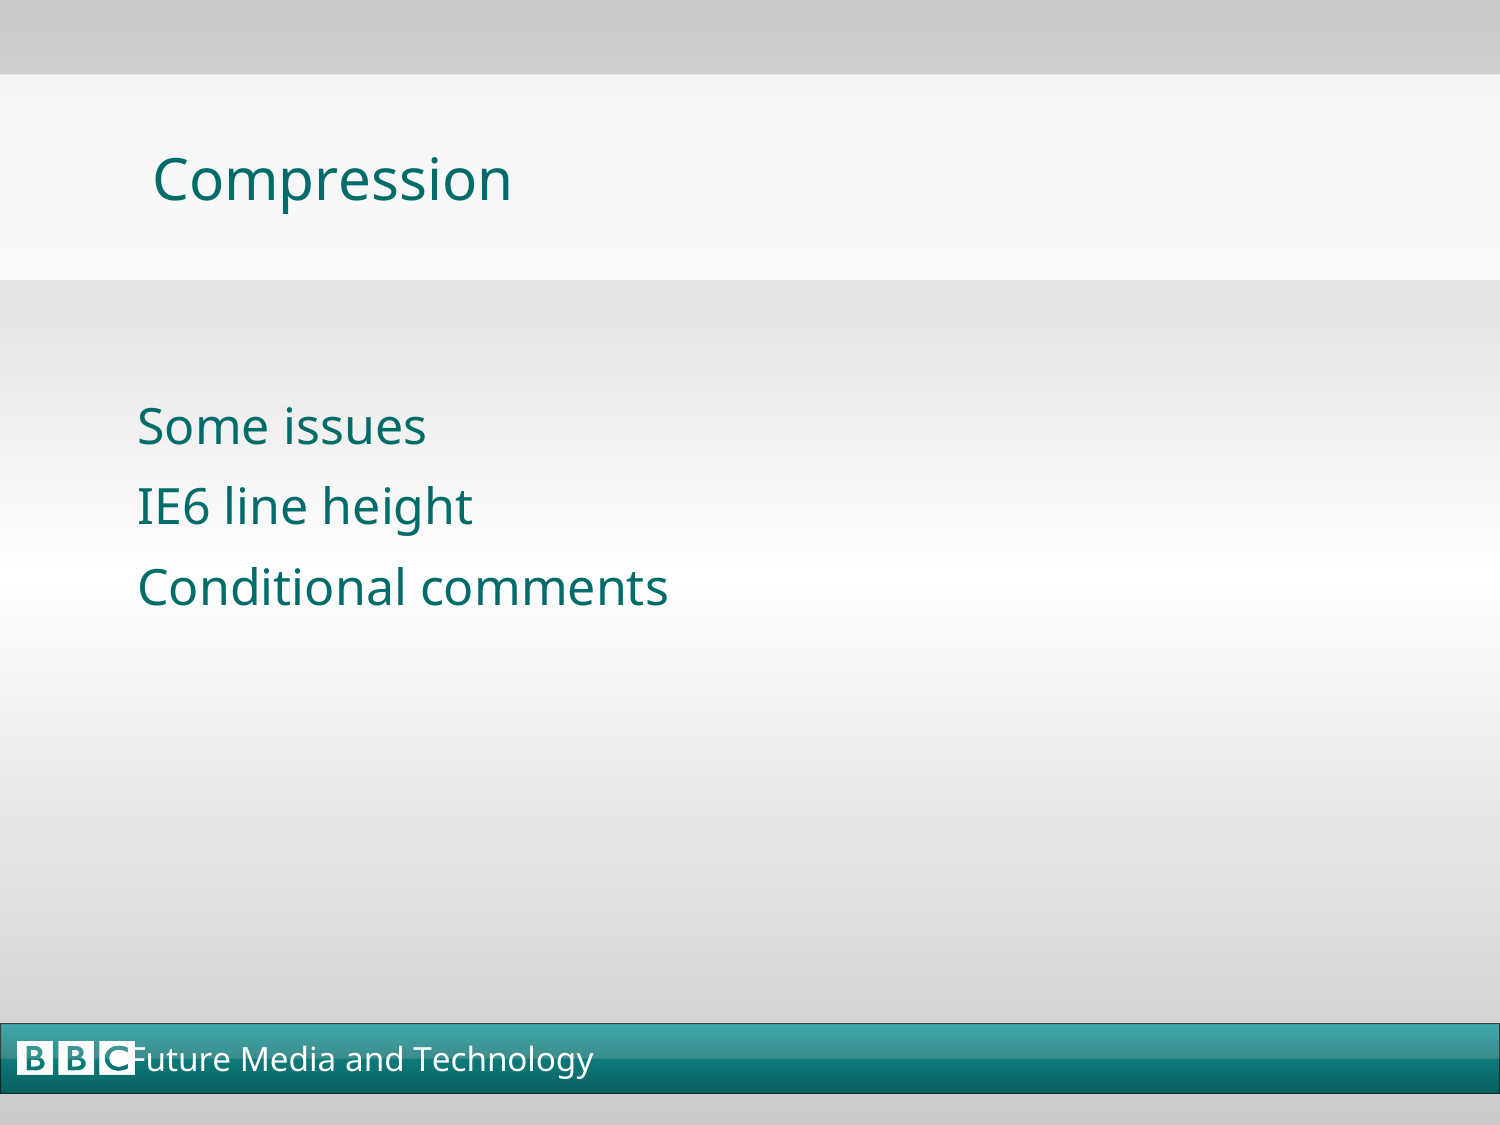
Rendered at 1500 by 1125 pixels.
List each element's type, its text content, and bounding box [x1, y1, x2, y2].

title Compression [137, 84, 1426, 272]
picture [0, 0, 1500, 74]
picture [17, 1041, 135, 1075]
picture [0, 281, 1500, 1058]
picture [0, 1094, 1500, 1125]
list Some issues IE6 line height Conditional comments [137, 390, 1426, 1006]
